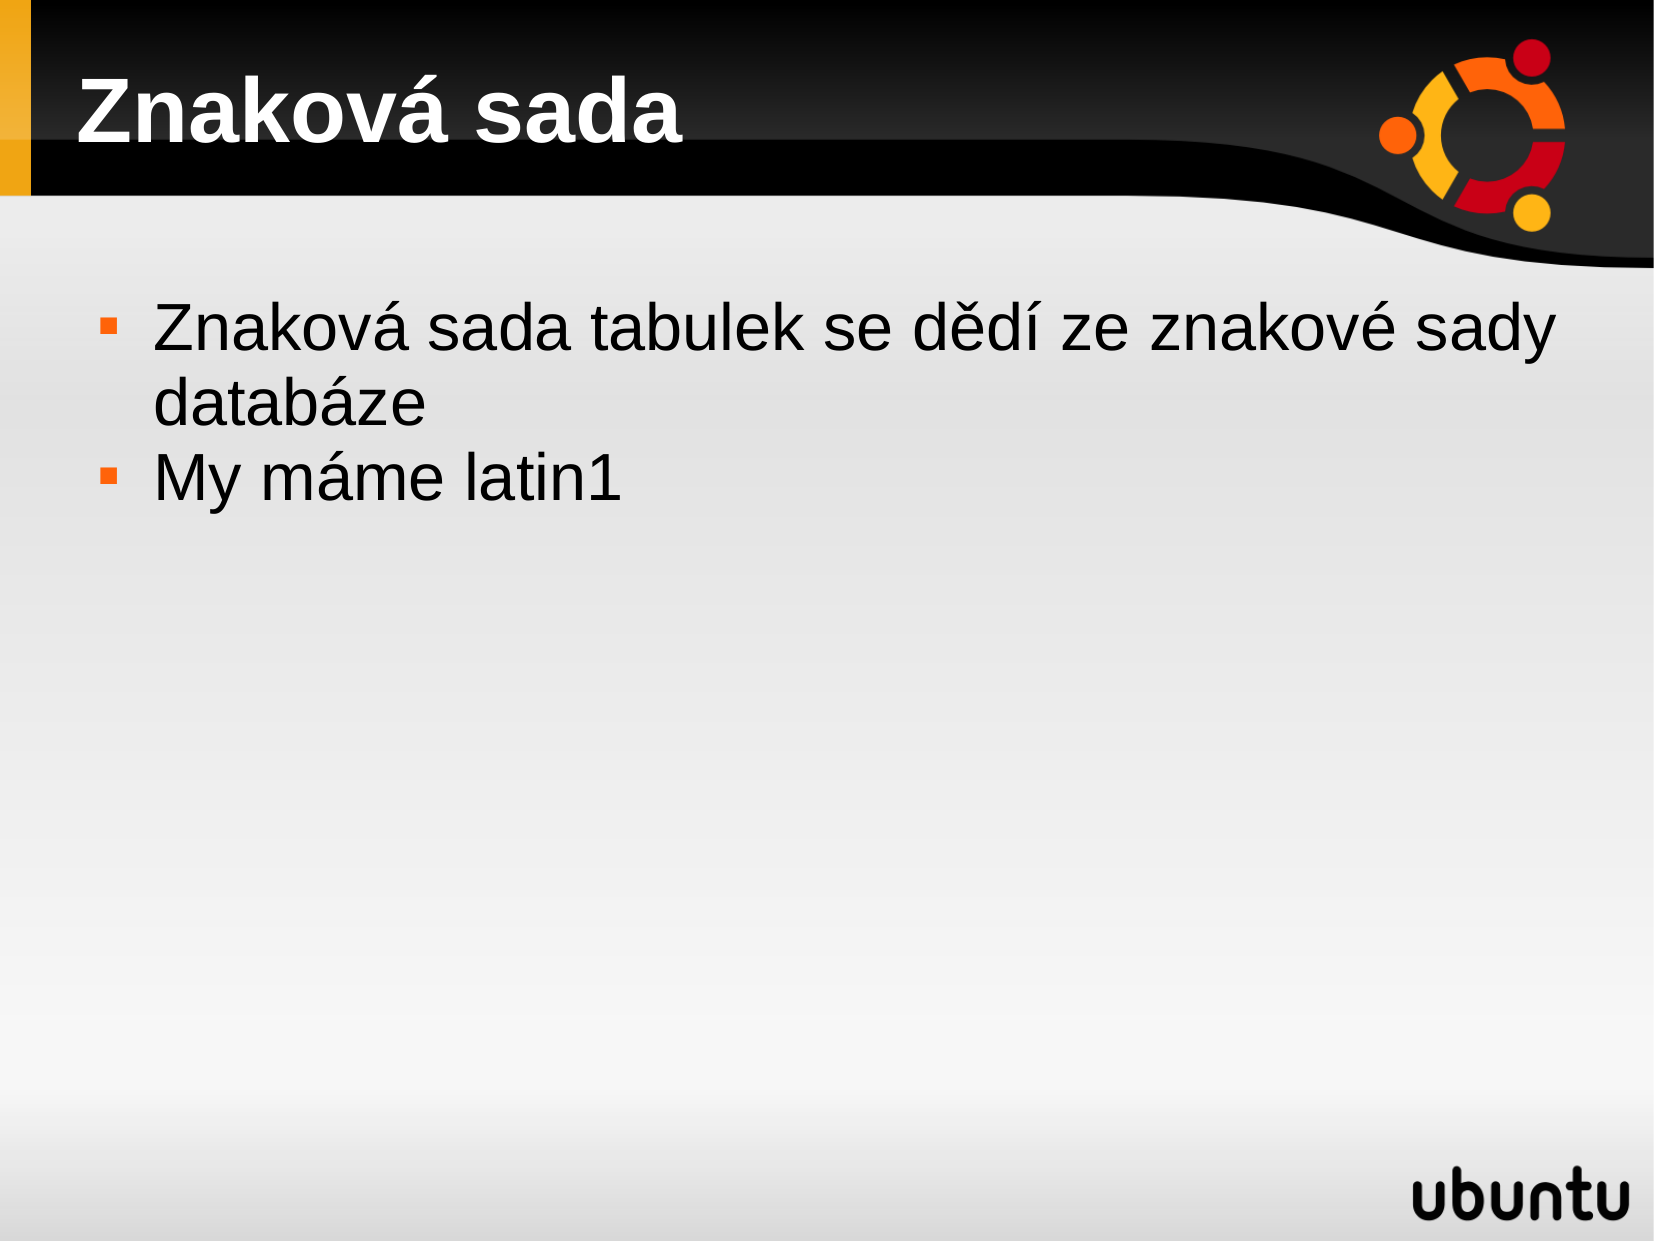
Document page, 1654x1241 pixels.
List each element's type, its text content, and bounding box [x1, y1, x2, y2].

picture [0, 0, 1654, 1241]
list Znaková sada tabulek se dědí ze znakové sady databáze My máme latin1 [82, 290, 1571, 1094]
title Znaková sada [76, 14, 1565, 207]
